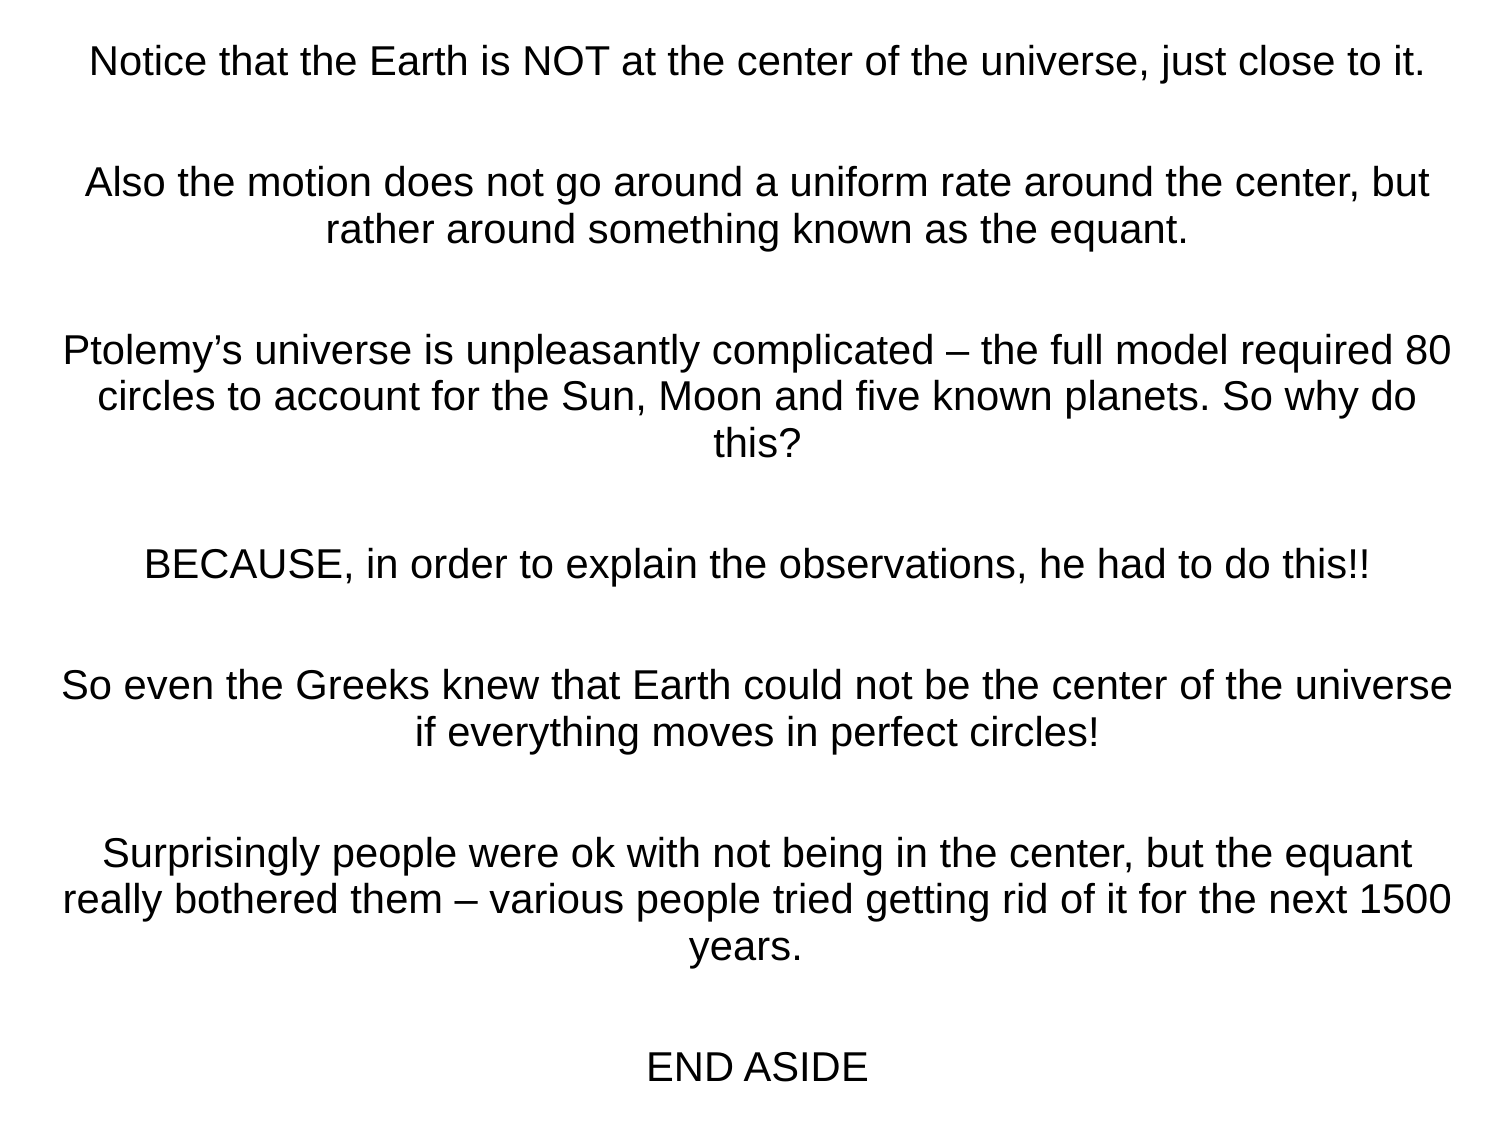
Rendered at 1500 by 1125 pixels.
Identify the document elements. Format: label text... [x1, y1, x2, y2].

subtitle Notice that the Earth is NOT at the center of the universe, just close to it. Also the motion does not go around a uniform rate around the center, but rather around something known as the equant. Ptolemy’s universe is unpleasantly complicated – the full model required 80 circles to account for the Sun, Moon and five known planets. So why do this? BECAUSE, in order to explain the observations, he had to do this!! So even the Greeks knew that Earth could not be the center of the universe if everything moves in perfect circles! Surprisingly people were ok with not being in the center, but the equant really bothered them – various people tried getting rid of it for the next 1500 years. END ASIDE [60, 37, 1456, 1091]
